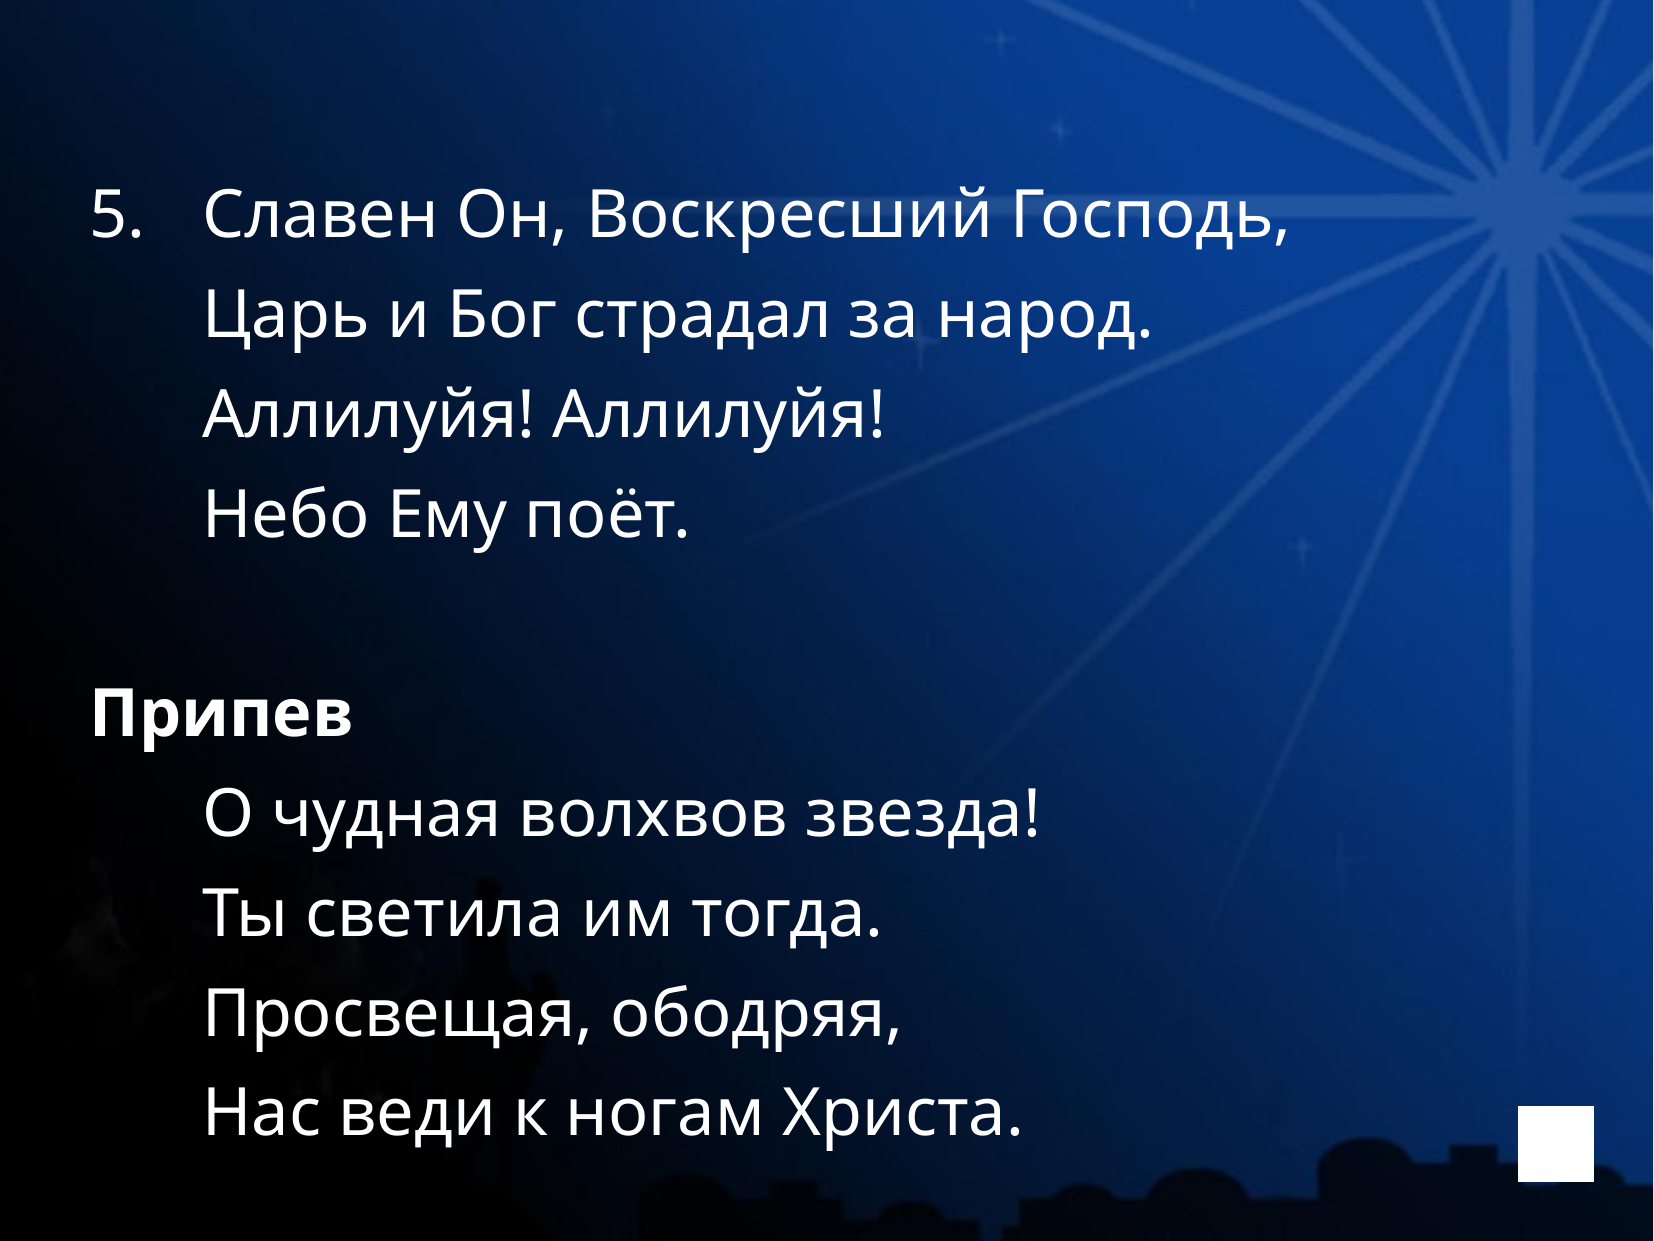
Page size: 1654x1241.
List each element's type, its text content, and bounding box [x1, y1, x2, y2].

text_box [1518, 1106, 1594, 1182]
text_box 5. Славен Он, Воскресший Господь, Царь и Бог страдал за народ. Аллилуйя! Аллилуйя! Небо Ему поёт. Припев О чудная волхвов звезда! Ты светила им тогда. Просвещая, ободряя, Нас веди к ногам Христа. [75, 150, 1576, 1163]
picture [0, 0, 1654, 1241]
